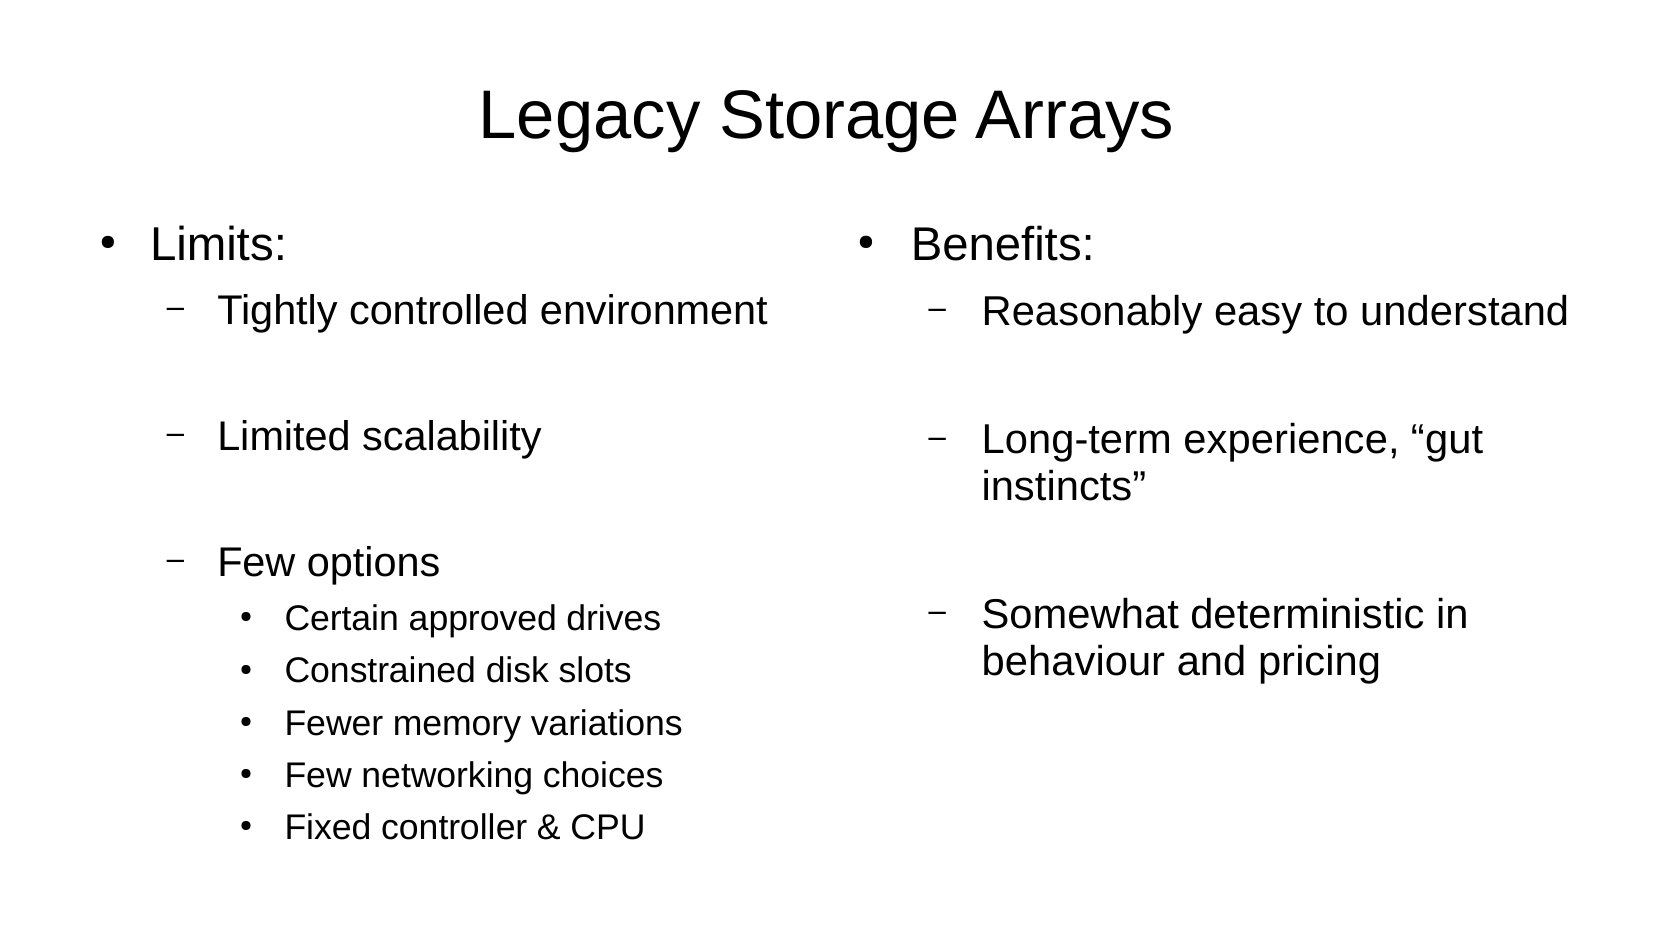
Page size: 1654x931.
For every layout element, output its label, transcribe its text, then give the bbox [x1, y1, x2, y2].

list Limits: Tightly controlled environment Limited scalability Few options Certain approved drives Constrained disk slots Fewer memory variations Few networking choices Fixed controller & CPU [82, 217, 826, 856]
list Benefits: Reasonably easy to understand Long-term experience, “gut instincts” Somewhat deterministic in behaviour and pricing [840, 217, 1583, 856]
title Legacy Storage Arrays [82, 37, 1571, 193]
